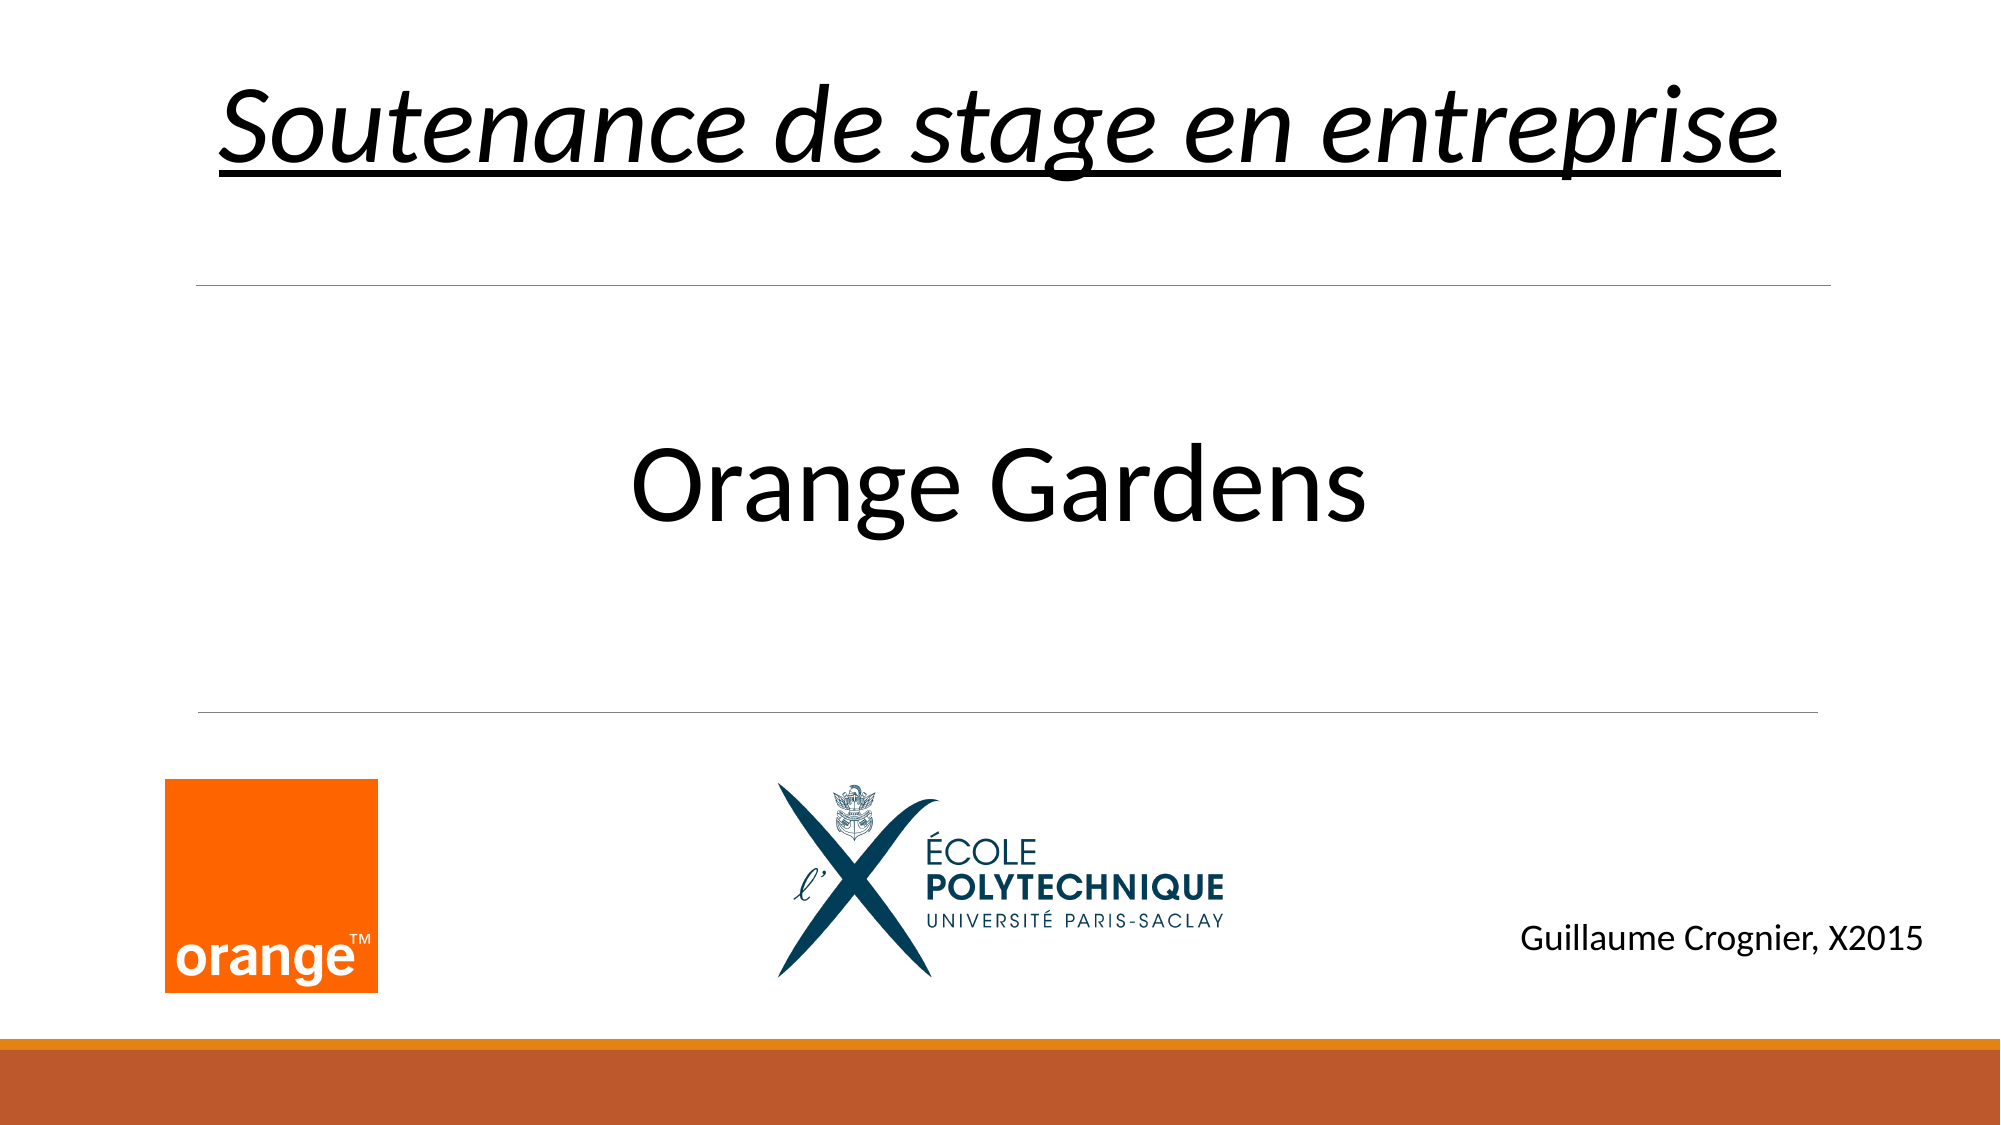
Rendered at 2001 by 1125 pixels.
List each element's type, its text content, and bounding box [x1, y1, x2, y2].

picture [741, 732, 1259, 1028]
text_box Guillaume Crognier, X2015 [1505, 905, 1961, 1011]
text_box Soutenance de stage en entreprise [0, 70, 2000, 223]
picture [165, 779, 378, 993]
text_box Orange Gardens [615, 401, 1385, 552]
